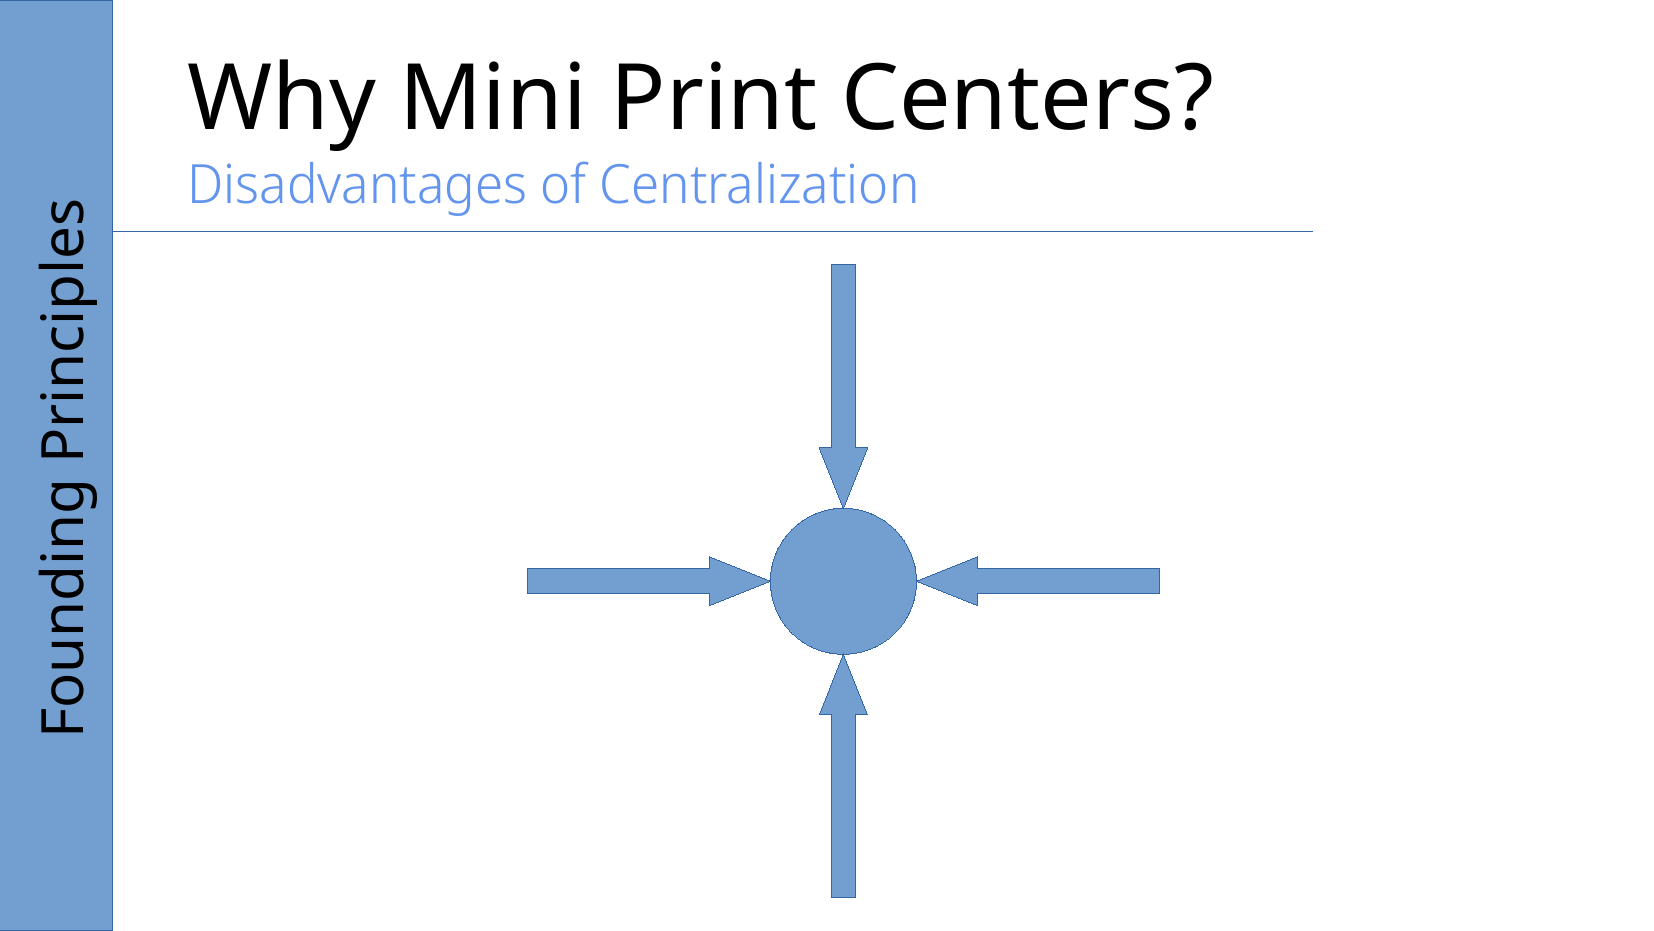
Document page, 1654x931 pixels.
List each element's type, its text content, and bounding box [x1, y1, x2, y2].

title Why Mini Print Centers? [187, 33, 1571, 125]
text_box [527, 264, 1160, 898]
text_box [0, 0, 113, 931]
title Disadvantages of Centralization [187, 125, 1571, 239]
text_box Founding Principles [13, 37, 105, 901]
